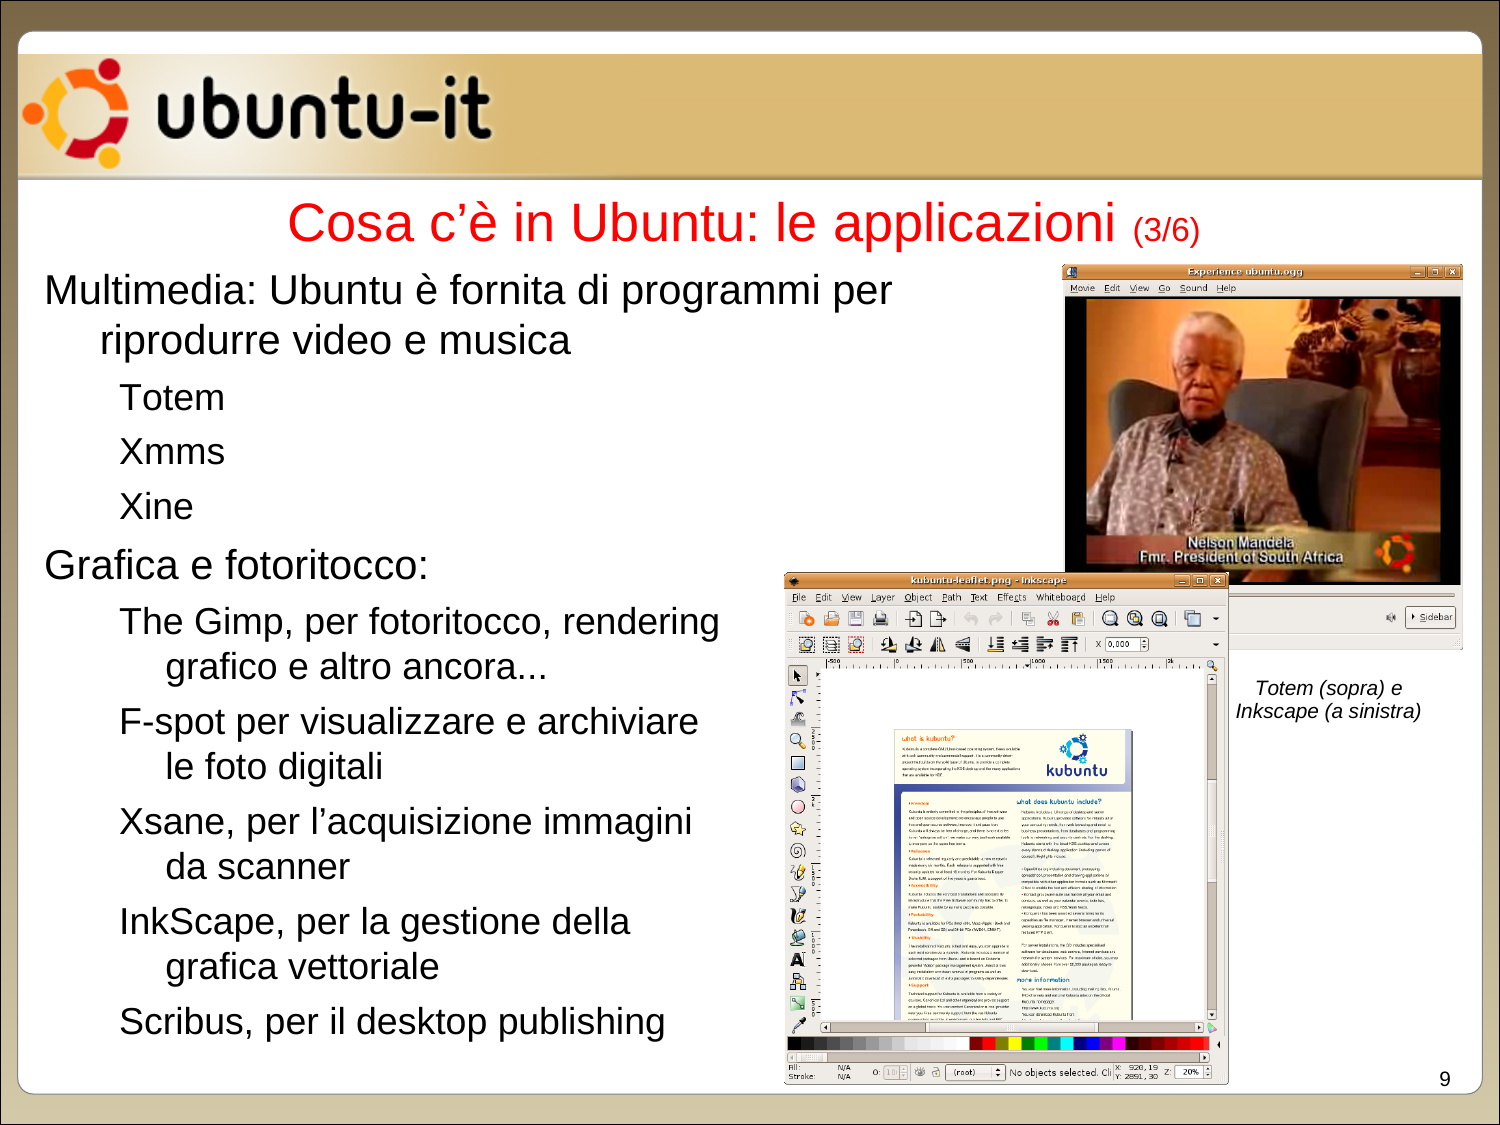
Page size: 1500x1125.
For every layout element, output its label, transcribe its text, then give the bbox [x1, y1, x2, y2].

text_box Totem (sopra) e Inkscape (a sinistra) [1210, 668, 1447, 739]
title Cosa c’è in Ubuntu: le applicazioni (3/6) [17, 178, 1471, 262]
list Multimedia: Ubuntu è fornita di programmi per riprodurre video e musica Totem Xmms Xine Grafica e fotoritocco: The Gimp, per fotoritocco, rendering grafico e altro ancora... F-spot per visualizzare e archiviare le foto digitali Xsane, per l’acquisizione immagini da scanner InkScape, per la gestione della grafica vettoriale Scribus, per il desktop publishing [29, 255, 1034, 1109]
picture [18, 54, 1483, 180]
picture [784, 264, 1463, 1085]
